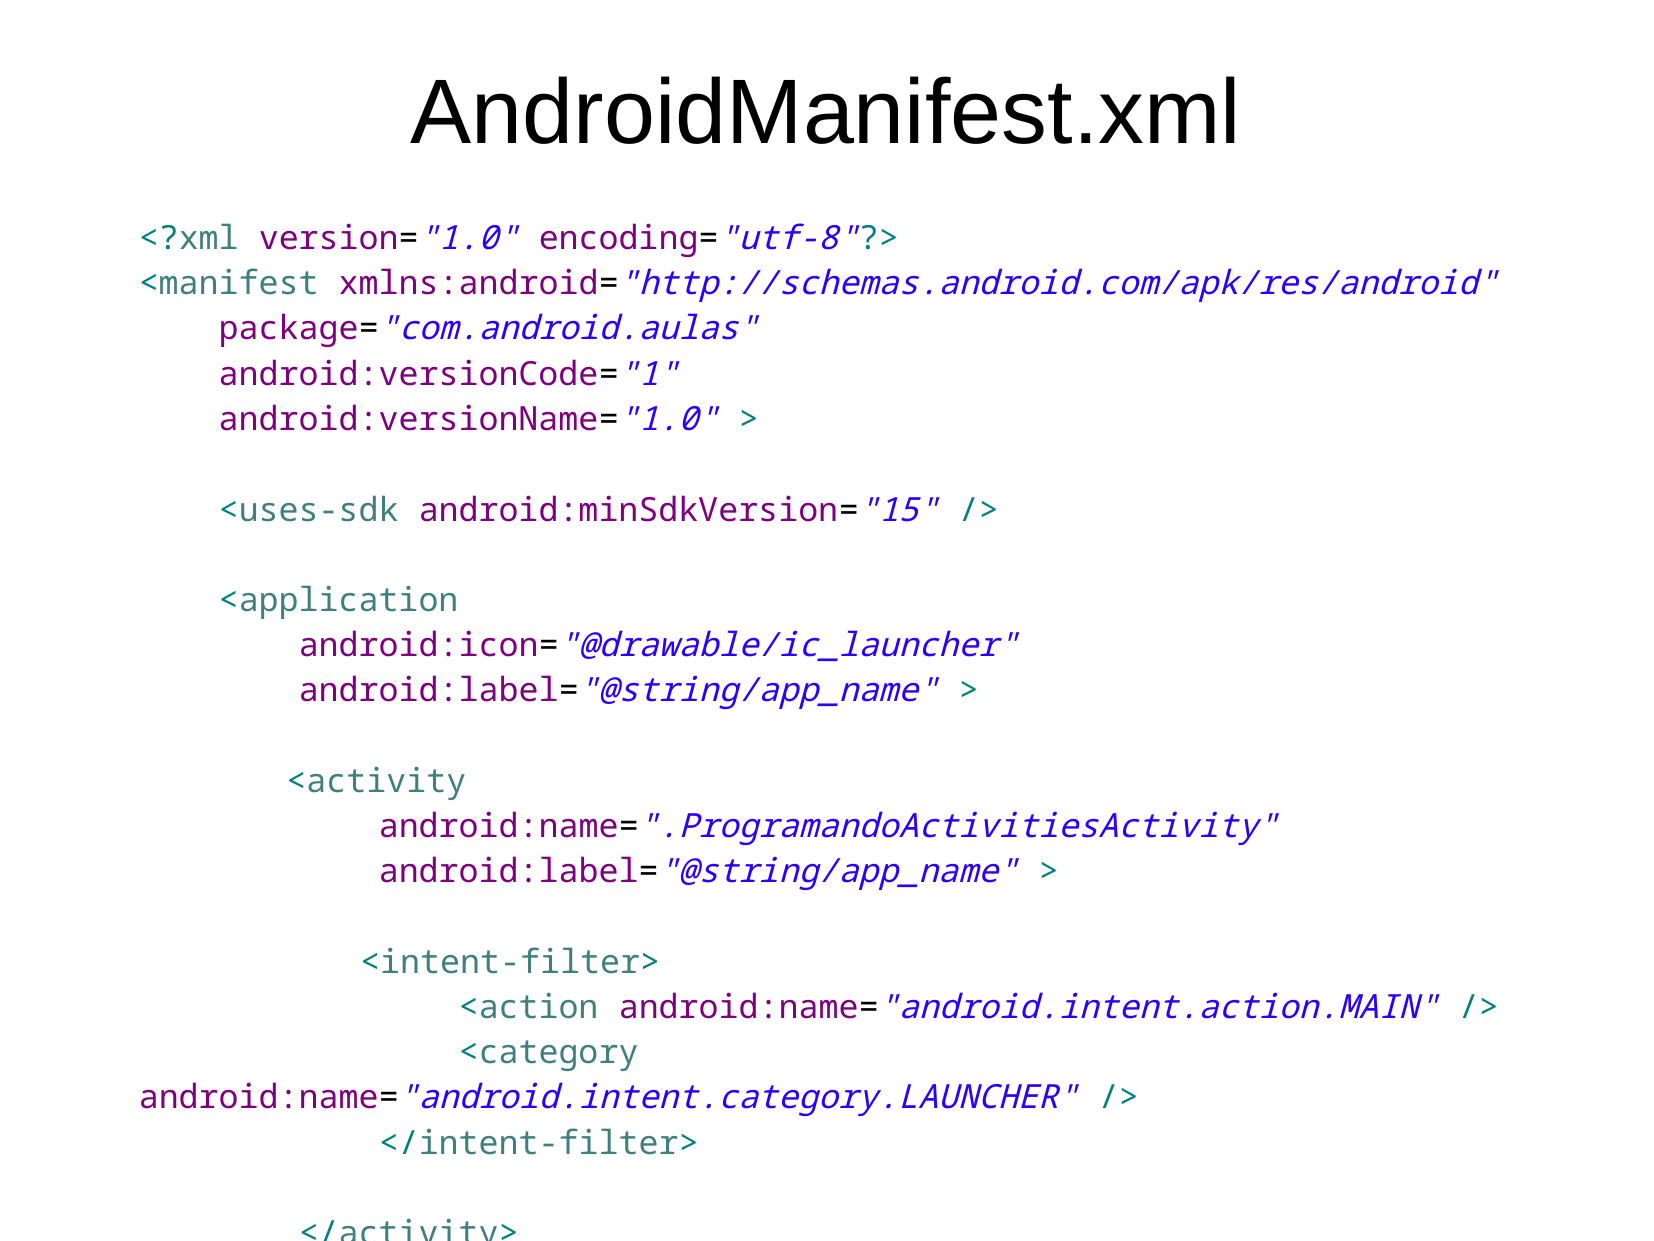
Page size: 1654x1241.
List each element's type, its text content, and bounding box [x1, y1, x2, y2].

text_box <?xml version="1.0" encoding="utf-8"?> <manifest xmlns:android="http://schemas.android.com/apk/res/android" package="com.android.aulas" android:versionCode="1" android:versionName="1.0" > <uses-sdk android:minSdkVersion="15" /> <application android:icon="@drawable/ic_launcher" android:label="@string/app_name" > <activity android:name=".ProgramandoActivitiesActivity" android:label="@string/app_name" > <intent-filter> <action android:name="android.intent.action.MAIN" /> <category android:name="android.intent.category.LAUNCHER" /> </intent-filter> </activity> </application> </manifest> [124, 206, 1542, 1211]
title AndroidManifest.xml [82, 8, 1571, 216]
